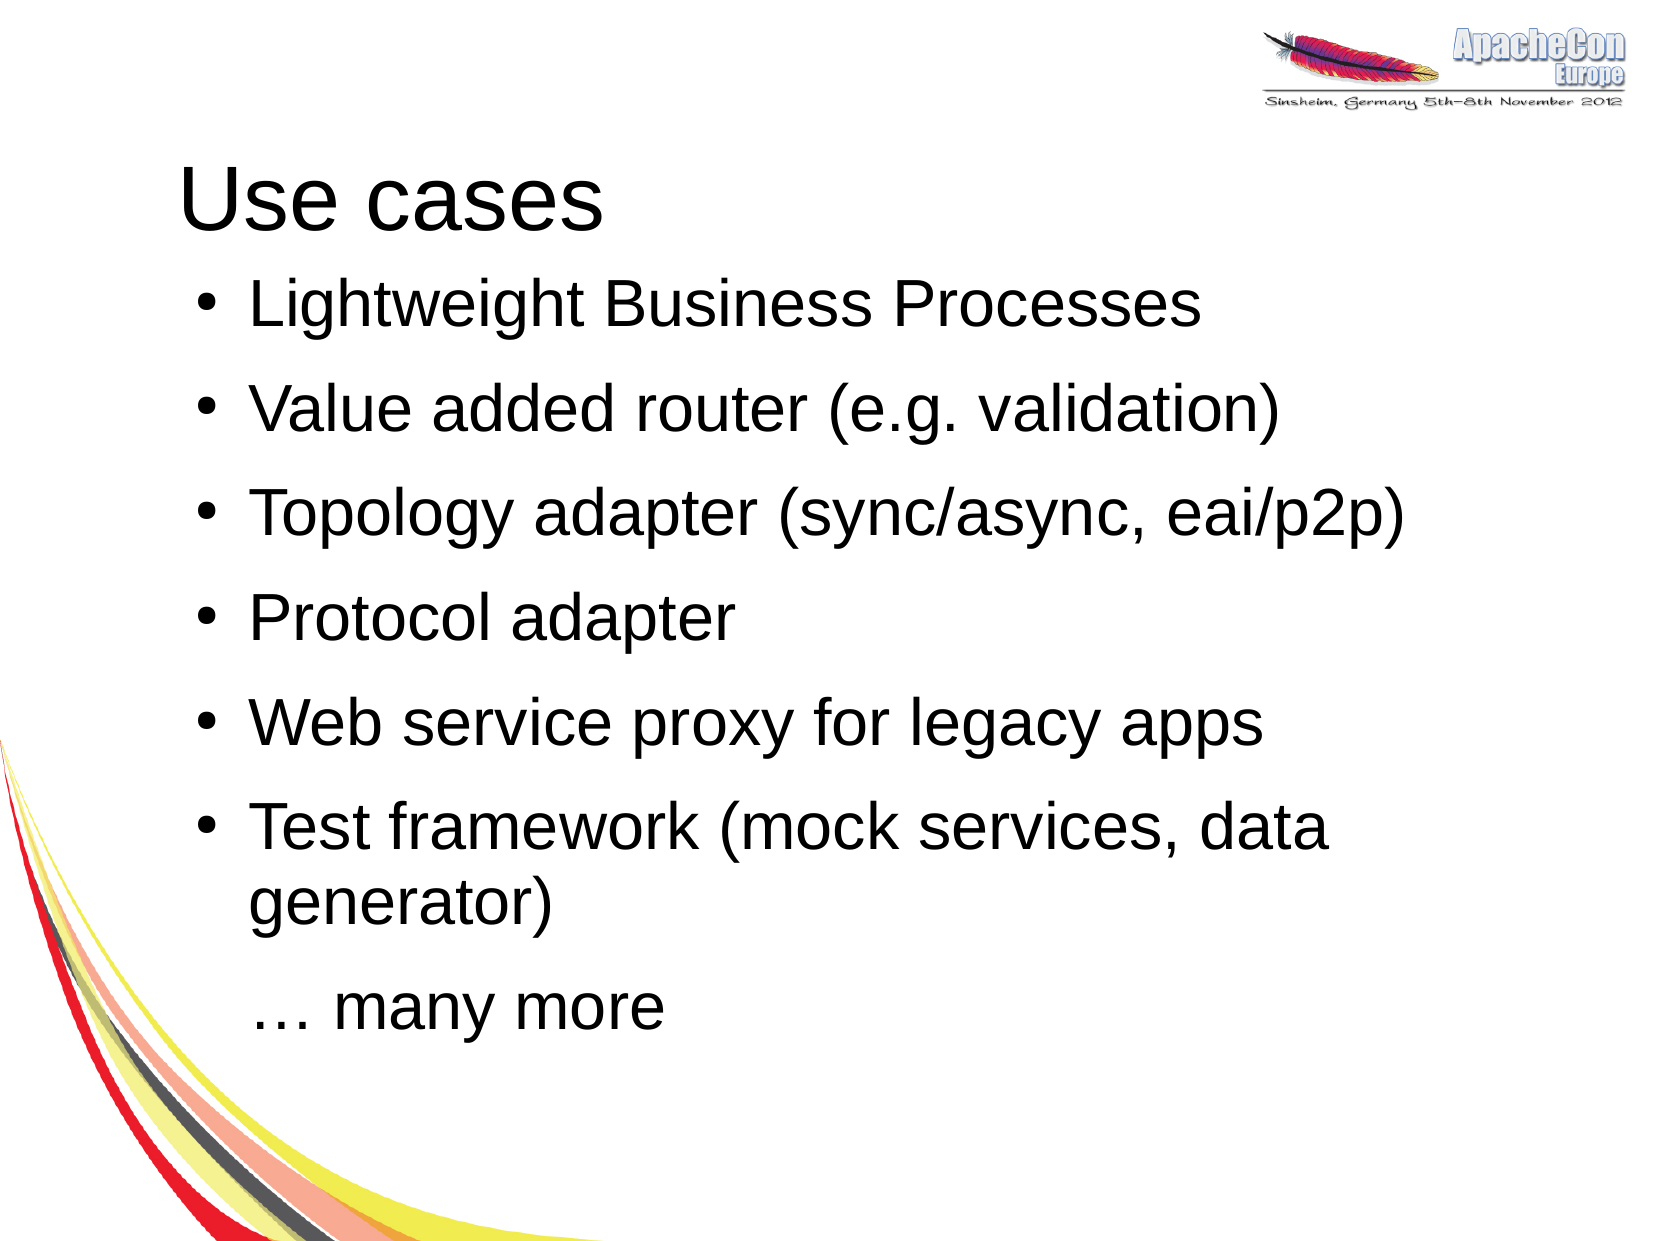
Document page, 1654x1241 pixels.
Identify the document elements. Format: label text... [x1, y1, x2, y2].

picture [0, 0, 1654, 1241]
list Lightweight Business Processes Value added router (e.g. validation) Topology adapter (sync/async, eai/p2p) Protocol adapter Web service proxy for legacy apps Test framework (mock services, data generator) … many more [177, 265, 1536, 1044]
title Use cases [177, 147, 1536, 251]
